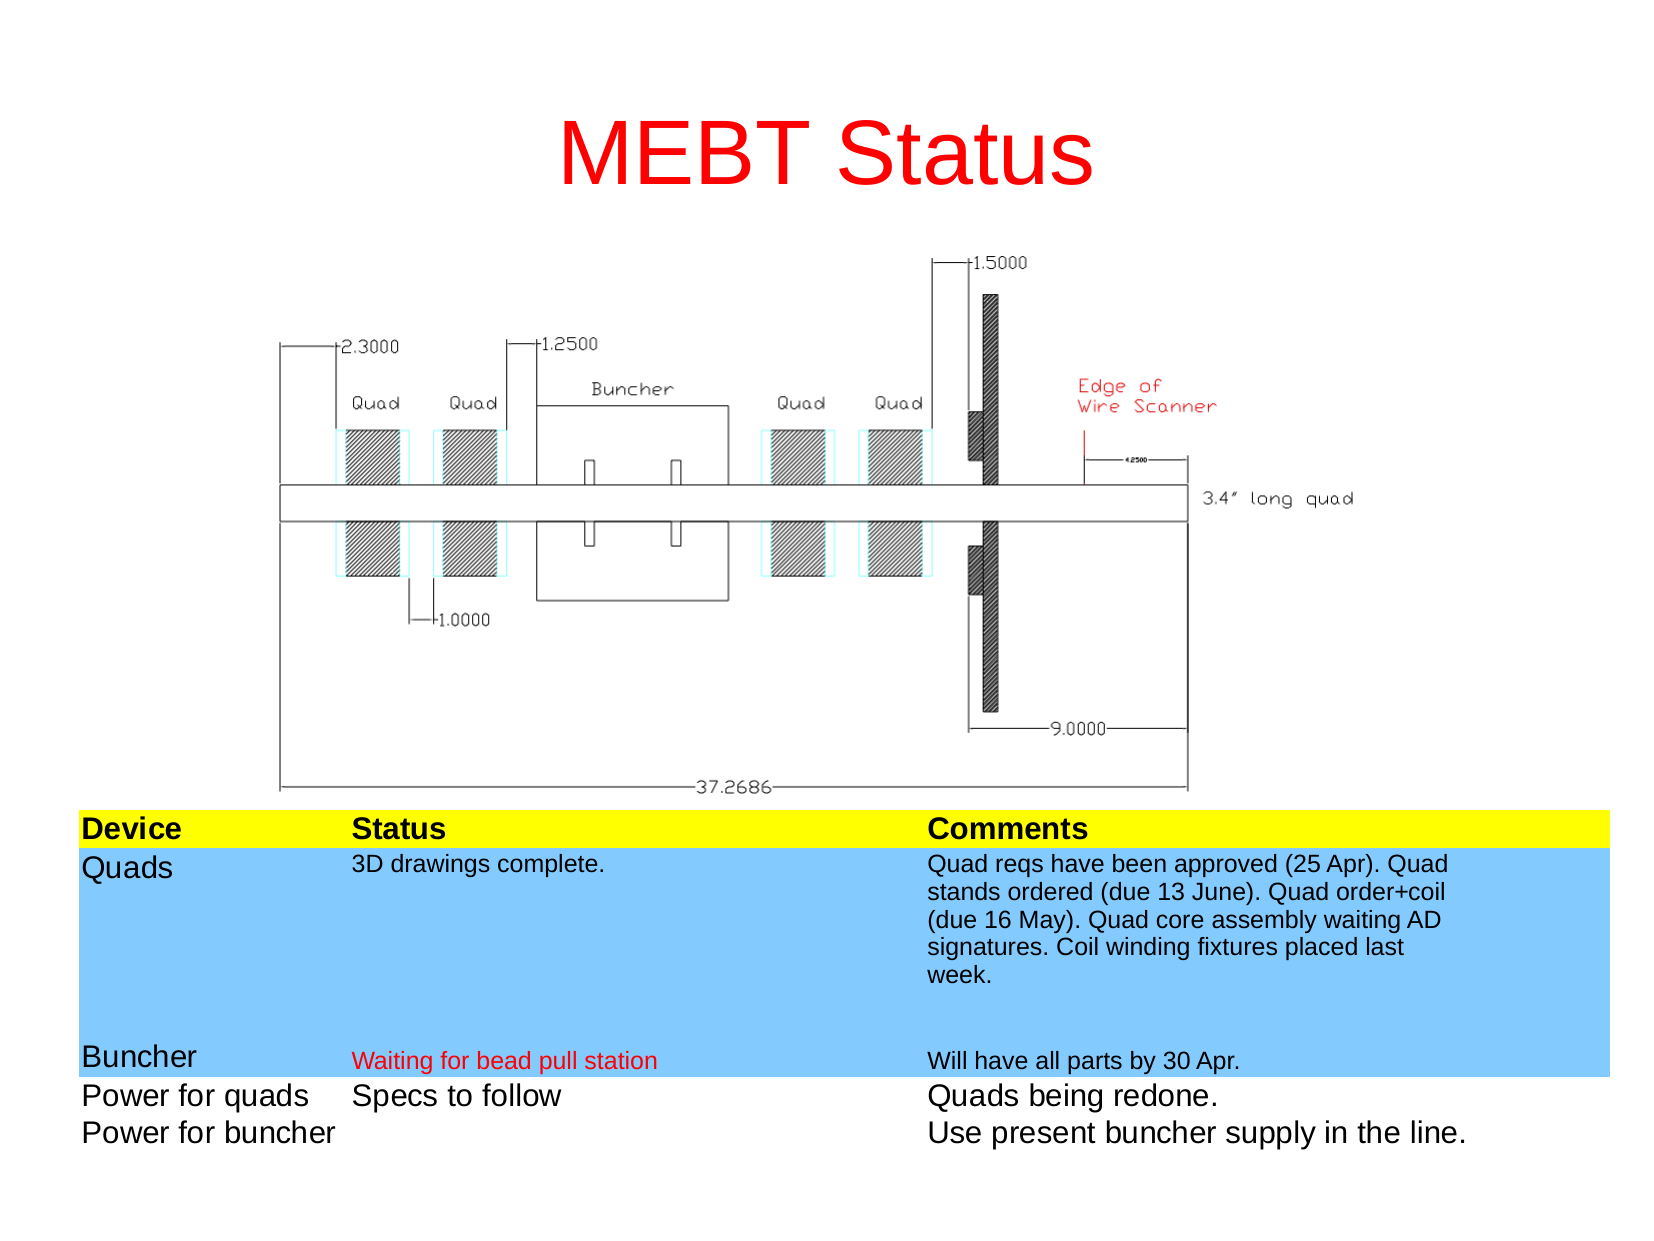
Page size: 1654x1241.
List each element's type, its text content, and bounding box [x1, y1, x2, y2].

title MEBT Status [82, 49, 1571, 257]
picture [247, 257, 1373, 810]
chart [79, 810, 1613, 1193]
